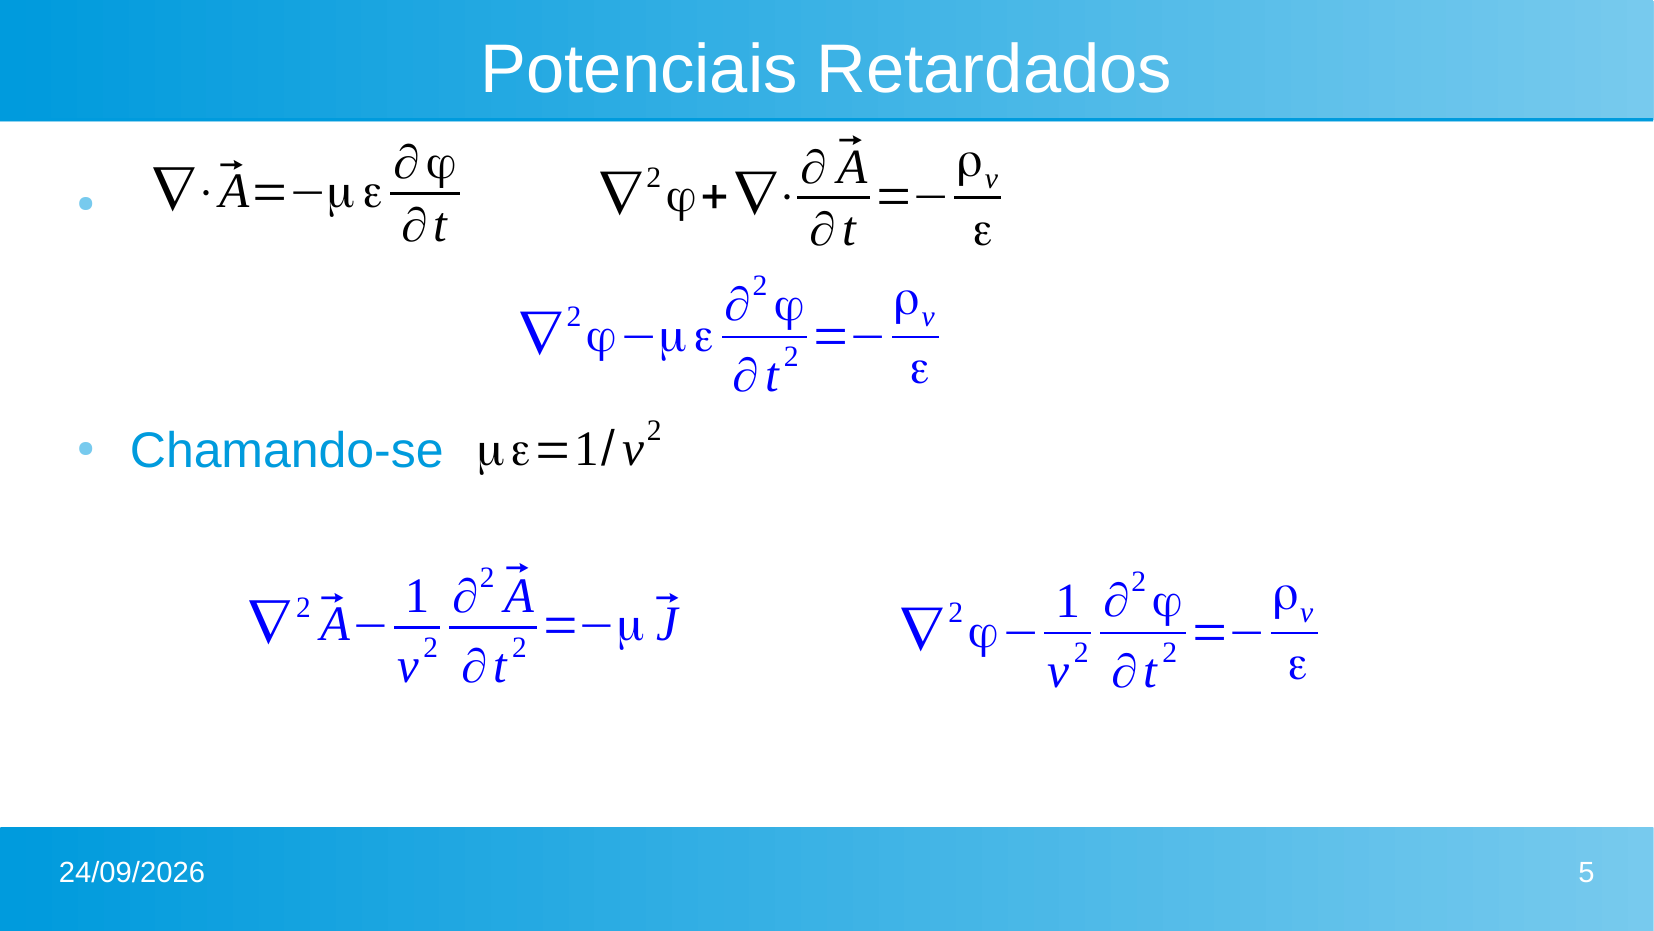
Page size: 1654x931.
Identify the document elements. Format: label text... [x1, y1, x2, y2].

title Potenciais Retardados [59, 29, 1595, 108]
chart [512, 269, 948, 403]
chart [894, 565, 1326, 698]
chart [242, 561, 691, 693]
chart [592, 133, 1010, 257]
list Chamando-se [59, 177, 1595, 768]
chart [470, 413, 668, 478]
chart [145, 140, 469, 253]
